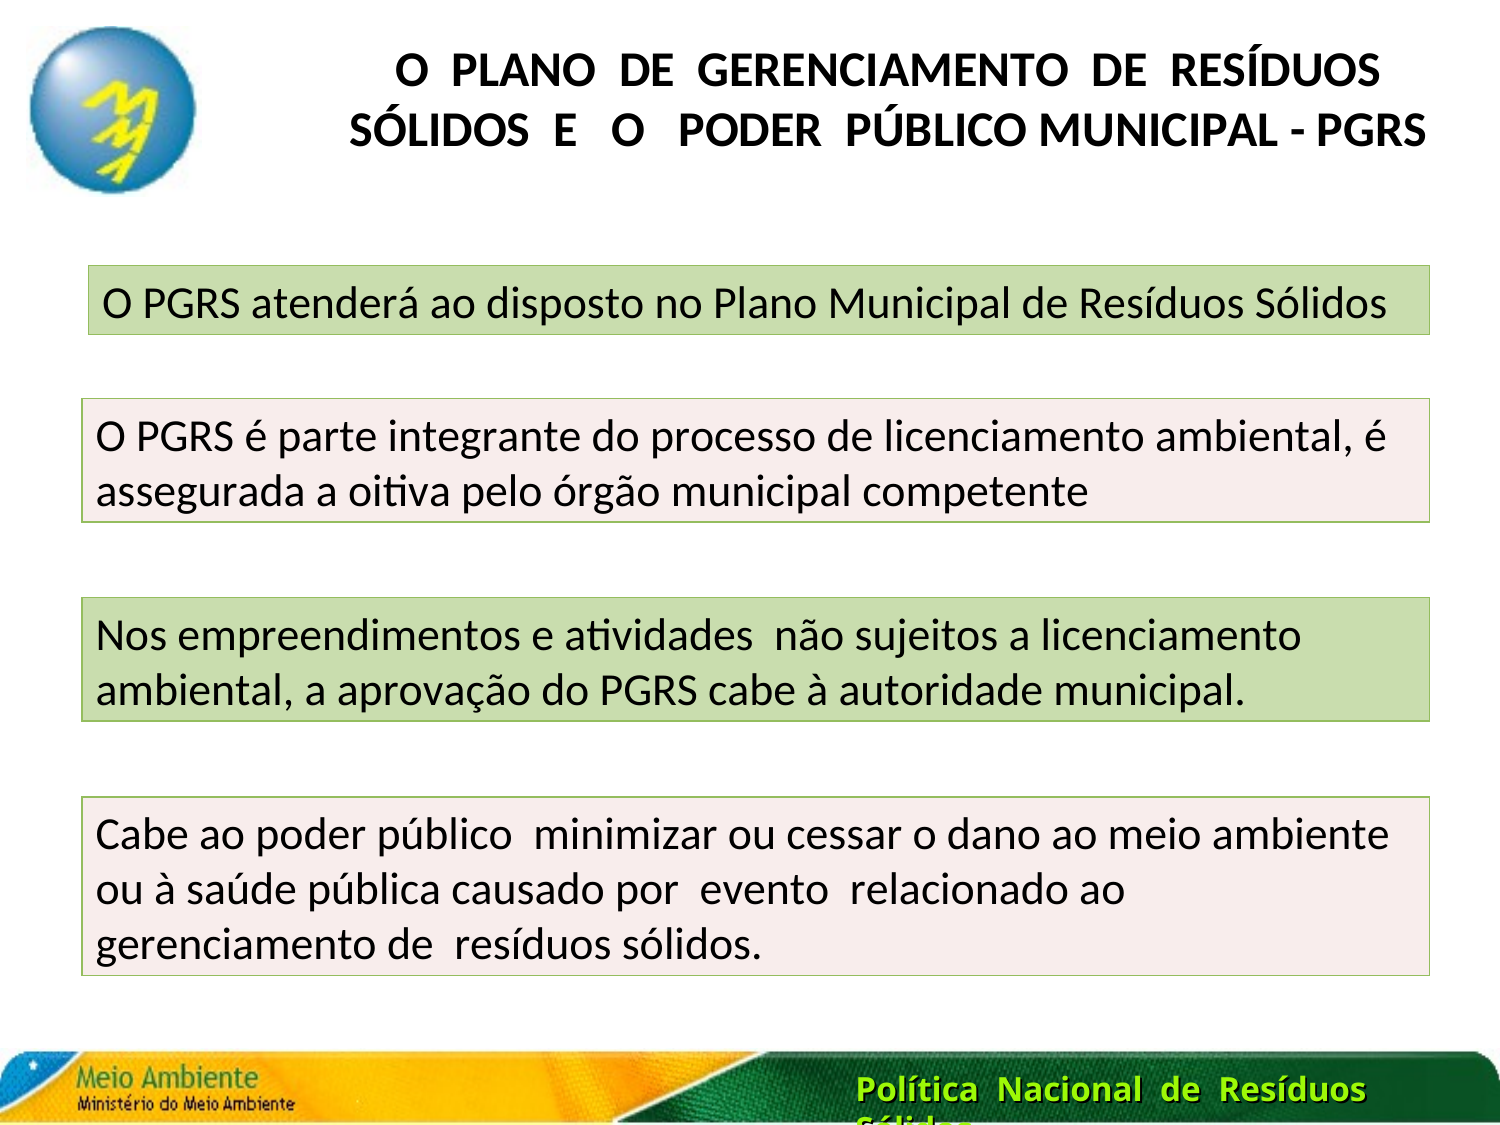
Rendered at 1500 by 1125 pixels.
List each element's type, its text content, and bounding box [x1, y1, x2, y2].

picture [29, 1060, 39, 1071]
picture [26, 26, 202, 197]
text_box O PLANO DE GERENCIAMENTO DE RESÍDUOS SÓLIDOS E O PODER PÚBLICO MUNICIPAL - PGRS [301, 29, 1477, 164]
text_box O PGRS atenderá ao disposto no Plano Municipal de Resíduos Sólidos [88, 265, 1430, 335]
text_box Nos empreendimentos e atividades não sujeitos a licenciamento ambiental, a aprovação do PGRS cabe à autoridade municipal. [82, 597, 1430, 722]
text_box O PGRS é parte integrante do processo de licenciamento ambiental, é assegurada a oitiva pelo órgão municipal competente [82, 398, 1430, 523]
picture [0, 1048, 1500, 1125]
text_box Cabe ao poder público minimizar ou cessar o dano ao meio ambiente ou à saúde pública causado por evento relacionado ao gerenciamento de resíduos sólidos. [82, 796, 1430, 976]
